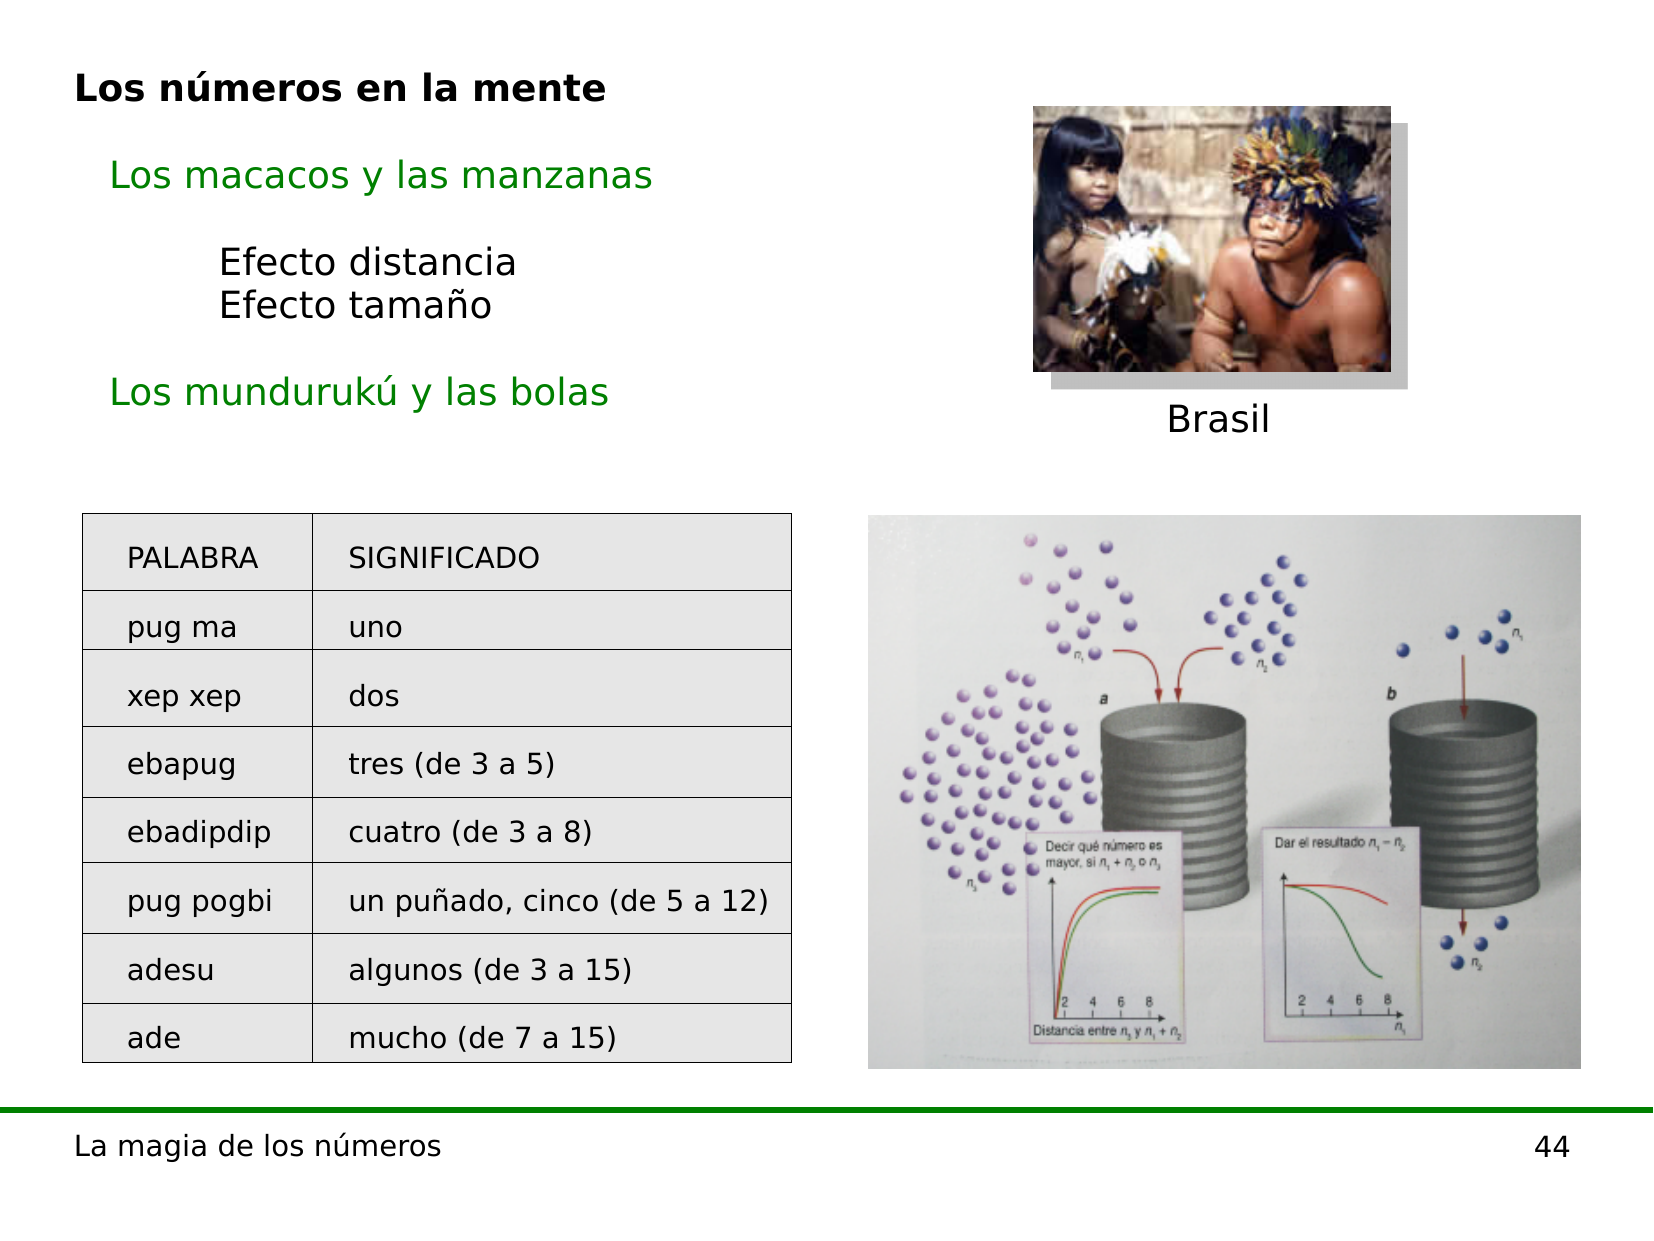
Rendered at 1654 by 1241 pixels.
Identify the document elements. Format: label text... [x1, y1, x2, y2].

text_box [82, 863, 112, 933]
text_box PALABRA SIGNIFICADO pug ma uno xep xep dos ebapug tres (de 3 a 5) ebadipdip cuatro (de 3 a 8) pug pogbi un puñado, cinco (de 5 a 12) adesu algunos (de 3 a 15) ade mucho (de 7 a 15) [313, 1004, 792, 1063]
text_box PALABRA SIGNIFICADO pug ma uno xep xep dos ebapug tres (de 3 a 5) ebadipdip cuatro (de 3 a 8) pug pogbi un puñado, cinco (de 5 a 12) adesu algunos (de 3 a 15) ade mucho (de 7 a 15) [313, 534, 792, 649]
picture [868, 515, 1581, 1069]
text_box PALABRA SIGNIFICADO pug ma uno xep xep dos ebapug tres (de 3 a 5) ebadipdip cuatro (de 3 a 8) pug pogbi un puñado, cinco (de 5 a 12) adesu algunos (de 3 a 15) ade mucho (de 7 a 15) [112, 798, 312, 862]
text_box PALABRA SIGNIFICADO pug ma uno xep xep dos ebapug tres (de 3 a 5) ebadipdip cuatro (de 3 a 8) pug pogbi un puñado, cinco (de 5 a 12) adesu algunos (de 3 a 15) ade mucho (de 7 a 15) [313, 934, 792, 1003]
text_box PALABRA SIGNIFICADO pug ma uno xep xep dos ebapug tres (de 3 a 5) ebadipdip cuatro (de 3 a 8) pug pogbi un puñado, cinco (de 5 a 12) adesu algunos (de 3 a 15) ade mucho (de 7 a 15) [313, 863, 792, 933]
text_box PALABRA SIGNIFICADO pug ma uno xep xep dos ebapug tres (de 3 a 5) ebadipdip cuatro (de 3 a 8) pug pogbi un puñado, cinco (de 5 a 12) adesu algunos (de 3 a 15) ade mucho (de 7 a 15) [112, 534, 312, 649]
text_box [82, 798, 112, 862]
text_box [82, 771, 112, 797]
text_box Brasil [1151, 390, 1359, 449]
text_box PALABRA SIGNIFICADO pug ma uno xep xep dos ebapug tres (de 3 a 5) ebadipdip cuatro (de 3 a 8) pug pogbi un puñado, cinco (de 5 a 12) adesu algunos (de 3 a 15) ade mucho (de 7 a 15) [313, 650, 792, 726]
text_box [82, 1004, 112, 1063]
text_box PALABRA SIGNIFICADO pug ma uno xep xep dos ebapug tres (de 3 a 5) ebadipdip cuatro (de 3 a 8) pug pogbi un puñado, cinco (de 5 a 12) adesu algunos (de 3 a 15) ade mucho (de 7 a 15) [112, 863, 312, 933]
text_box [82, 934, 112, 1003]
text_box PALABRA SIGNIFICADO pug ma uno xep xep dos ebapug tres (de 3 a 5) ebadipdip cuatro (de 3 a 8) pug pogbi un puñado, cinco (de 5 a 12) adesu algunos (de 3 a 15) ade mucho (de 7 a 15) [112, 650, 312, 726]
picture [1033, 106, 1391, 373]
text_box PALABRA SIGNIFICADO pug ma uno xep xep dos ebapug tres (de 3 a 5) ebadipdip cuatro (de 3 a 8) pug pogbi un puñado, cinco (de 5 a 12) adesu algunos (de 3 a 15) ade mucho (de 7 a 15) [313, 798, 792, 862]
text_box PALABRA SIGNIFICADO pug ma uno xep xep dos ebapug tres (de 3 a 5) ebadipdip cuatro (de 3 a 8) pug pogbi un puñado, cinco (de 5 a 12) adesu algunos (de 3 a 15) ade mucho (de 7 a 15) [313, 727, 792, 797]
text_box Los números en la mente Los macacos y las manzanas Efecto distancia Efecto tamaño Los mundurukú y las bolas [59, 59, 1182, 771]
text_box PALABRA SIGNIFICADO pug ma uno xep xep dos ebapug tres (de 3 a 5) ebadipdip cuatro (de 3 a 8) pug pogbi un puñado, cinco (de 5 a 12) adesu algunos (de 3 a 15) ade mucho (de 7 a 15) [112, 934, 312, 1003]
text_box La magia de los números [59, 1122, 975, 1172]
text_box PALABRA SIGNIFICADO pug ma uno xep xep dos ebapug tres (de 3 a 5) ebadipdip cuatro (de 3 a 8) pug pogbi un puñado, cinco (de 5 a 12) adesu algunos (de 3 a 15) ade mucho (de 7 a 15) [112, 1004, 312, 1063]
text_box PALABRA SIGNIFICADO pug ma uno xep xep dos ebapug tres (de 3 a 5) ebadipdip cuatro (de 3 a 8) pug pogbi un puñado, cinco (de 5 a 12) adesu algunos (de 3 a 15) ade mucho (de 7 a 15) [112, 727, 312, 797]
